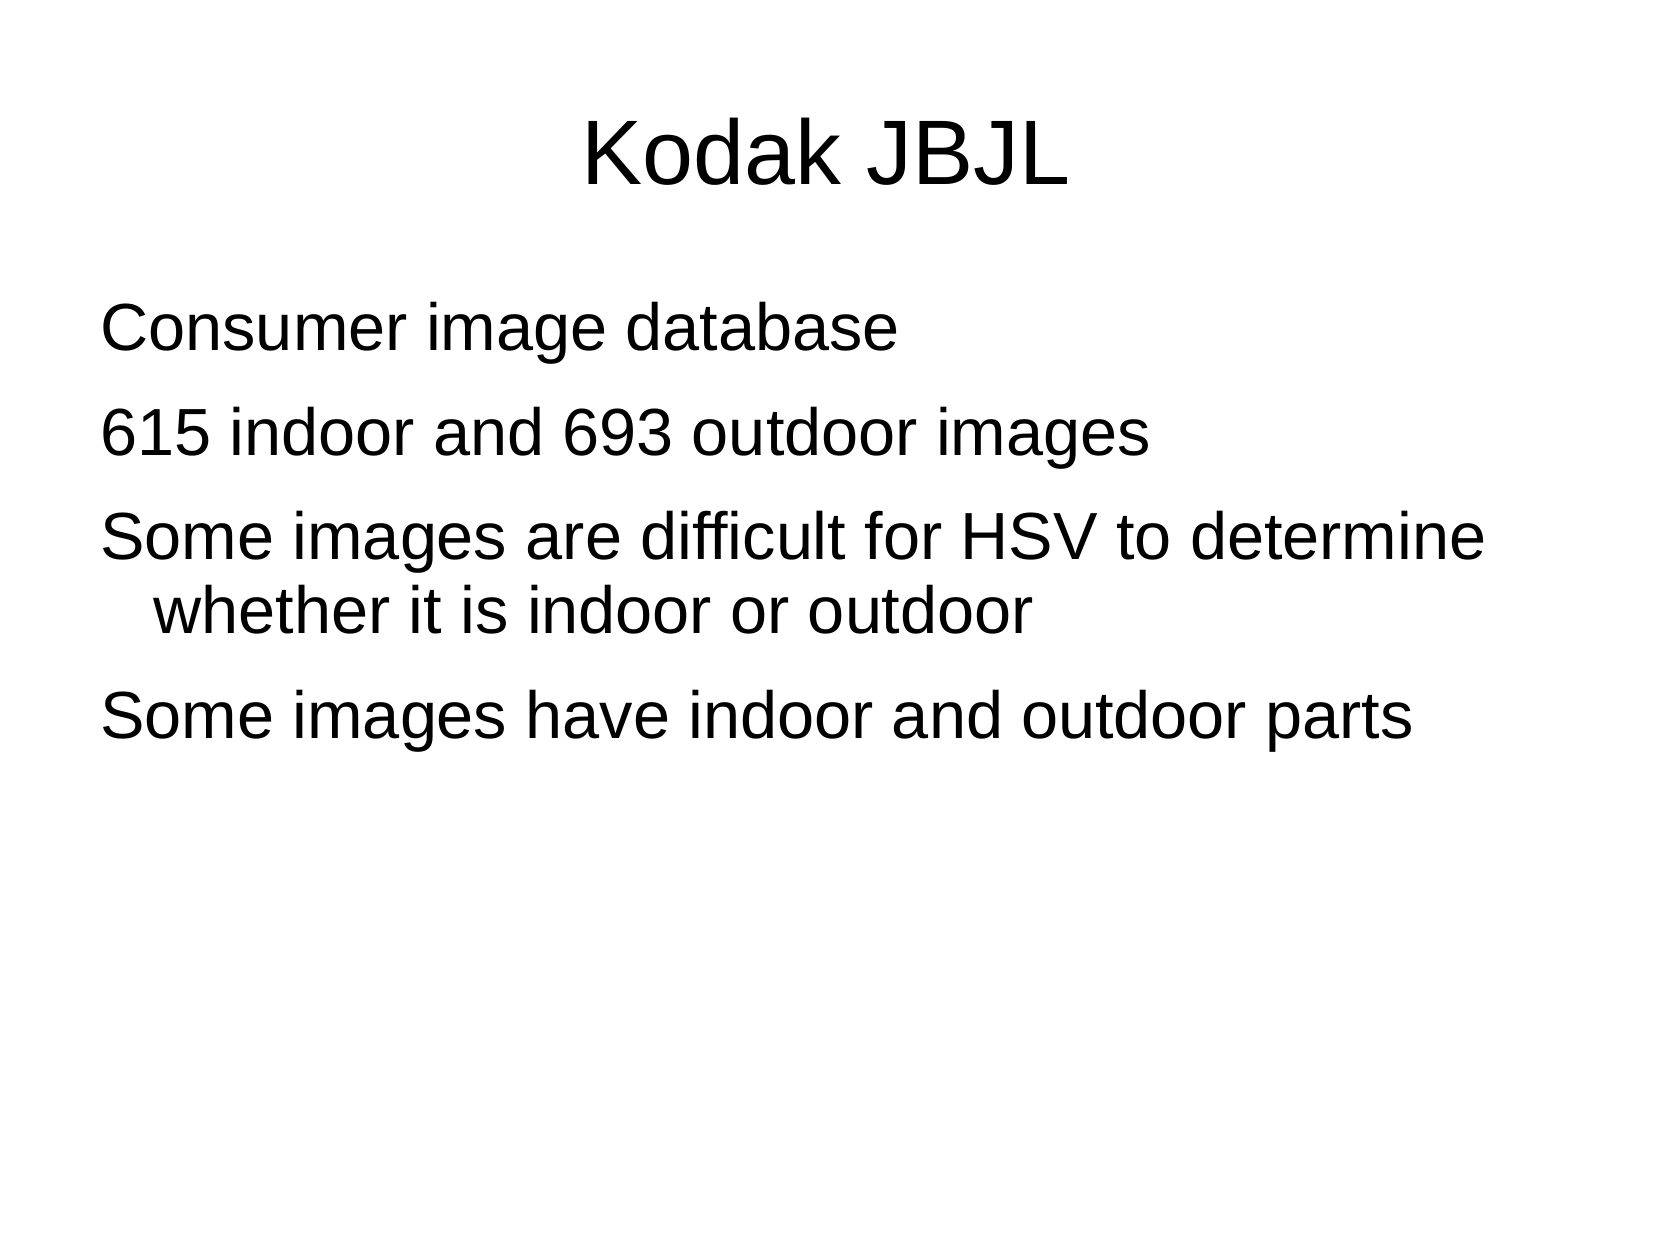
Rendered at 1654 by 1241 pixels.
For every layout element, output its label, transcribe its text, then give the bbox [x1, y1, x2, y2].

list Consumer image database 615 indoor and 693 outdoor images Some images are difficult for HSV to determine whether it is indoor or outdoor Some images have indoor and outdoor parts [82, 290, 1571, 1094]
title Kodak JBJL [82, 56, 1571, 250]
